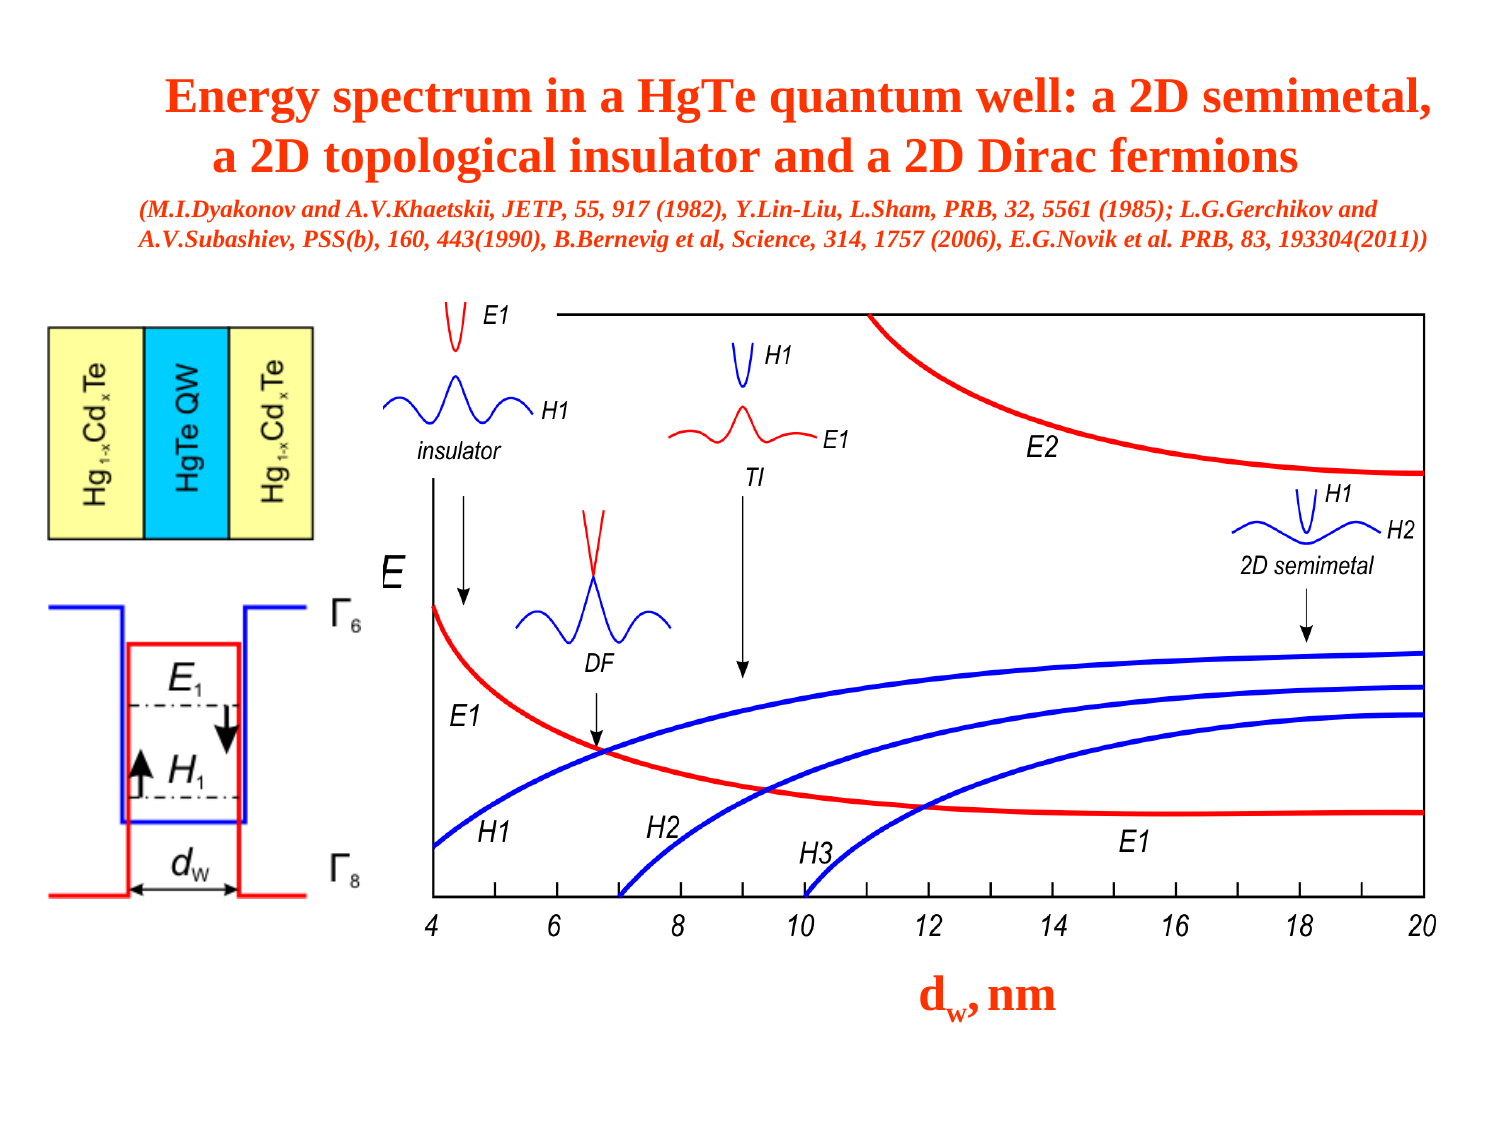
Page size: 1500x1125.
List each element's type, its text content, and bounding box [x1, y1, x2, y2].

text_box dw, nm [903, 952, 1152, 1036]
text_box Energy spectrum in a HgTe quantum well: a 2D semimetal, a 2D topological insulator and a 2D Dirac fermions [64, 54, 1459, 251]
picture [47, 326, 361, 899]
picture [383, 302, 1436, 941]
text_box (M.I.Dyakonov and A.V.Khaetskii, JETP, 55, 917 (1982), Y.Lin-Liu, L.Sham, PRB, 32, 5561 (1985); L.G.Gerchikov and A.V.Subashiev, PSS(b), 160, 443(1990), B.Bernevig et al, Science, 314, 1757 (2006), E.G.Novik et al. PRB, 83, 193304(2011)) [123, 184, 1465, 260]
